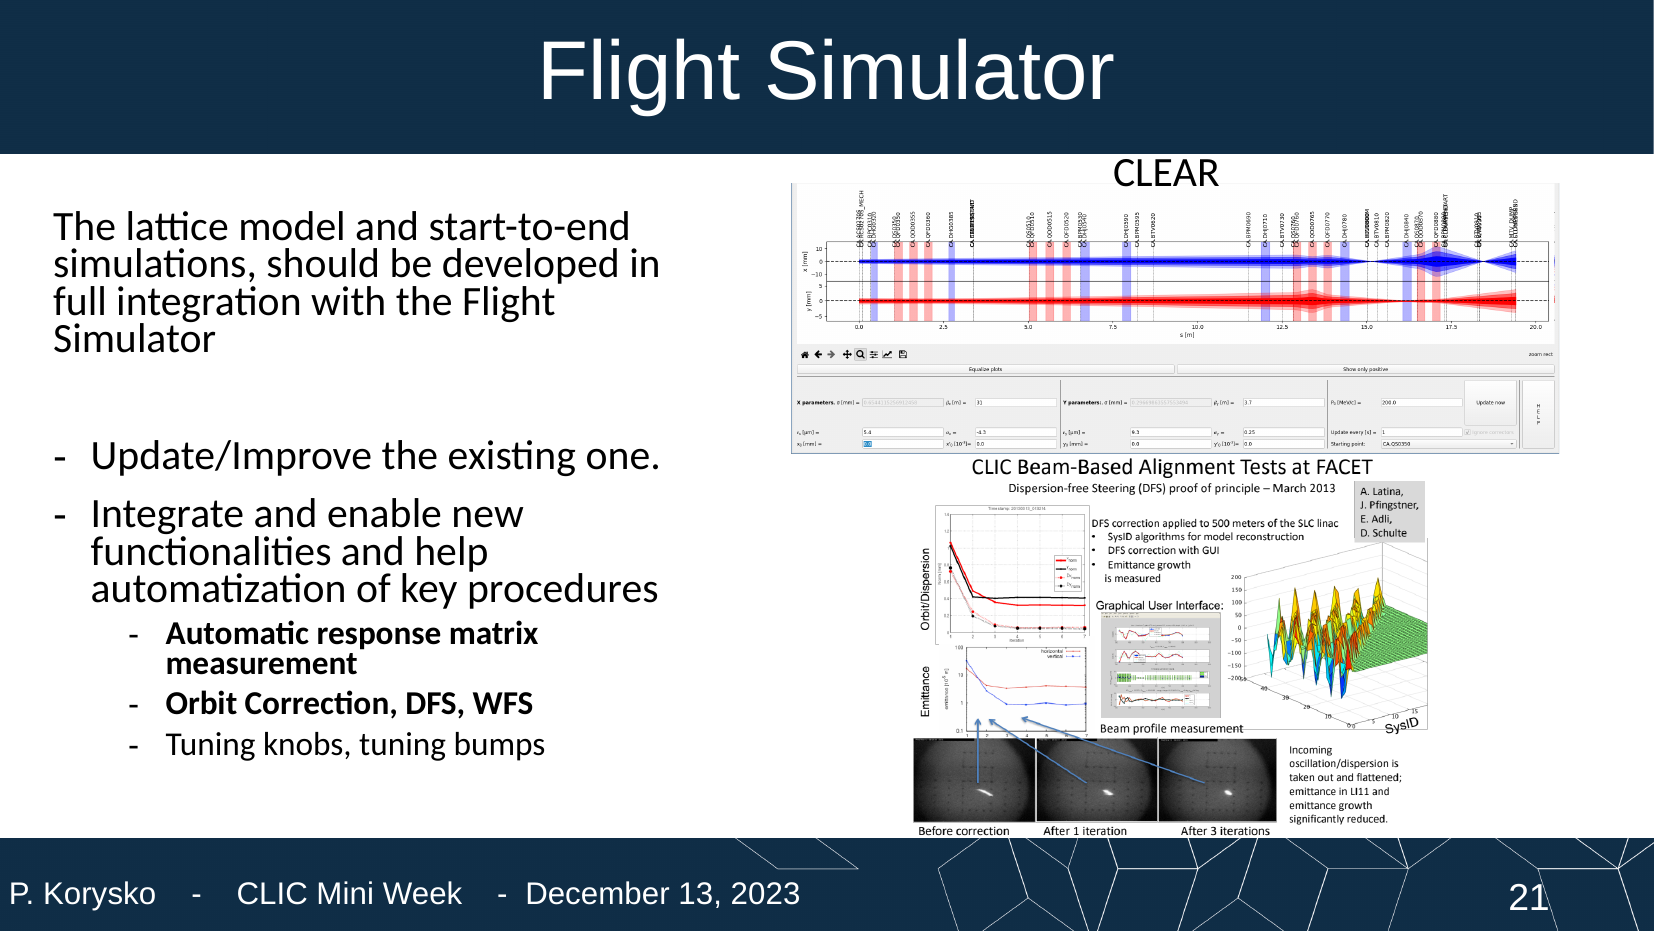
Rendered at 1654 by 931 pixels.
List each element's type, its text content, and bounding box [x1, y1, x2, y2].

picture [0, 0, 1654, 154]
list The lattice model and start-to-end simulations, should be developed in full integration with the Flight Simulator Update/Improve the existing one. Integrate and enable new functionalities and help automatization of key procedures Automatic response matrix measurement Orbit Correction, DFS, WFS Tuning knobs, tuning bumps [38, 202, 706, 816]
text_box P. Korysko - CLIC Mini Week - December 13, 2023 [0, 868, 957, 931]
text_box <number> [1493, 868, 1654, 931]
text_box CLEAR [1098, 148, 1335, 260]
picture [0, 183, 1654, 931]
